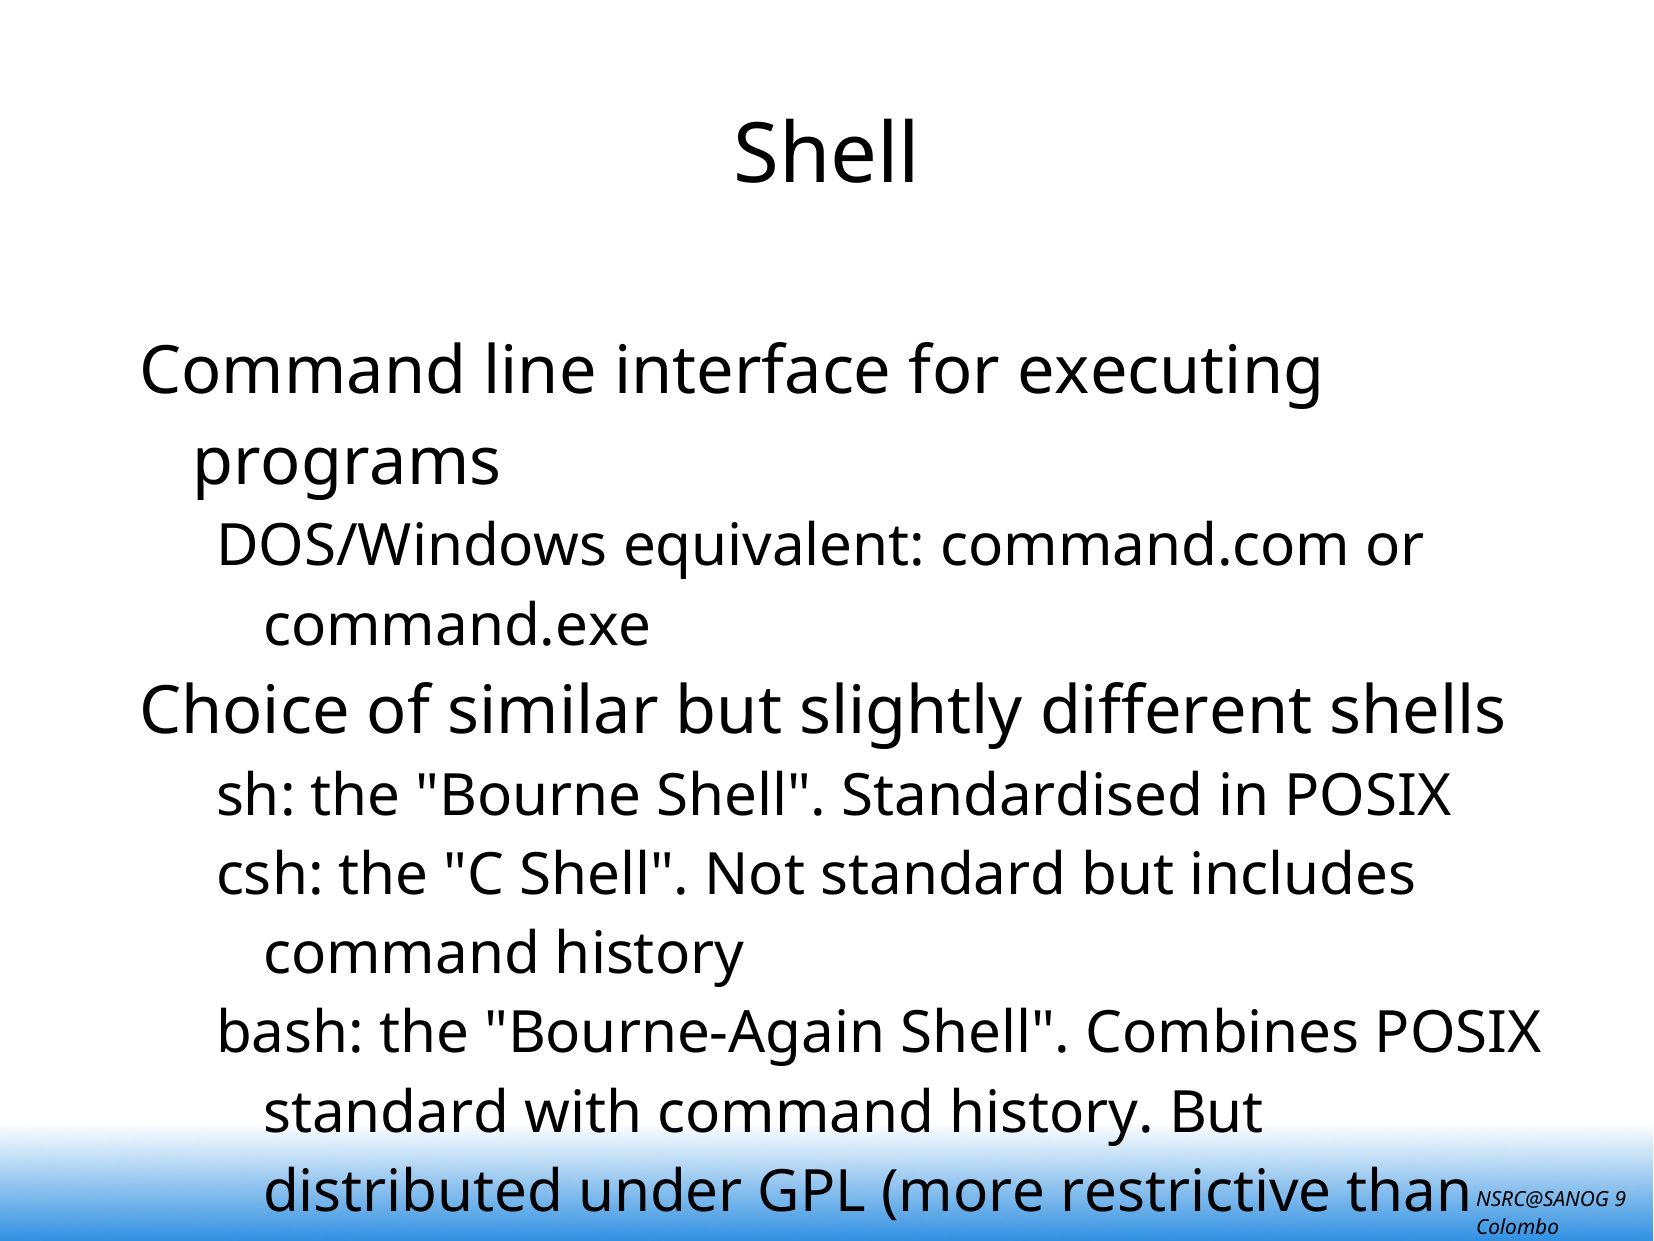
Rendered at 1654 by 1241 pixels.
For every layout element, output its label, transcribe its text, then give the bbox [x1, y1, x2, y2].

list Command line interface for executing programs DOS/Windows equivalent: command.com or command.exe Choice of similar but slightly different shells sh: the "Bourne Shell". Standardised in POSIX csh: the "C Shell". Not standard but includes command history bash: the "Bourne-Again Shell". Combines POSIX standard with command history. But distributed under GPL (more restrictive than BSD licence) [121, 322, 1561, 1133]
title Shell [121, 46, 1534, 254]
picture [0, 1122, 1653, 1241]
